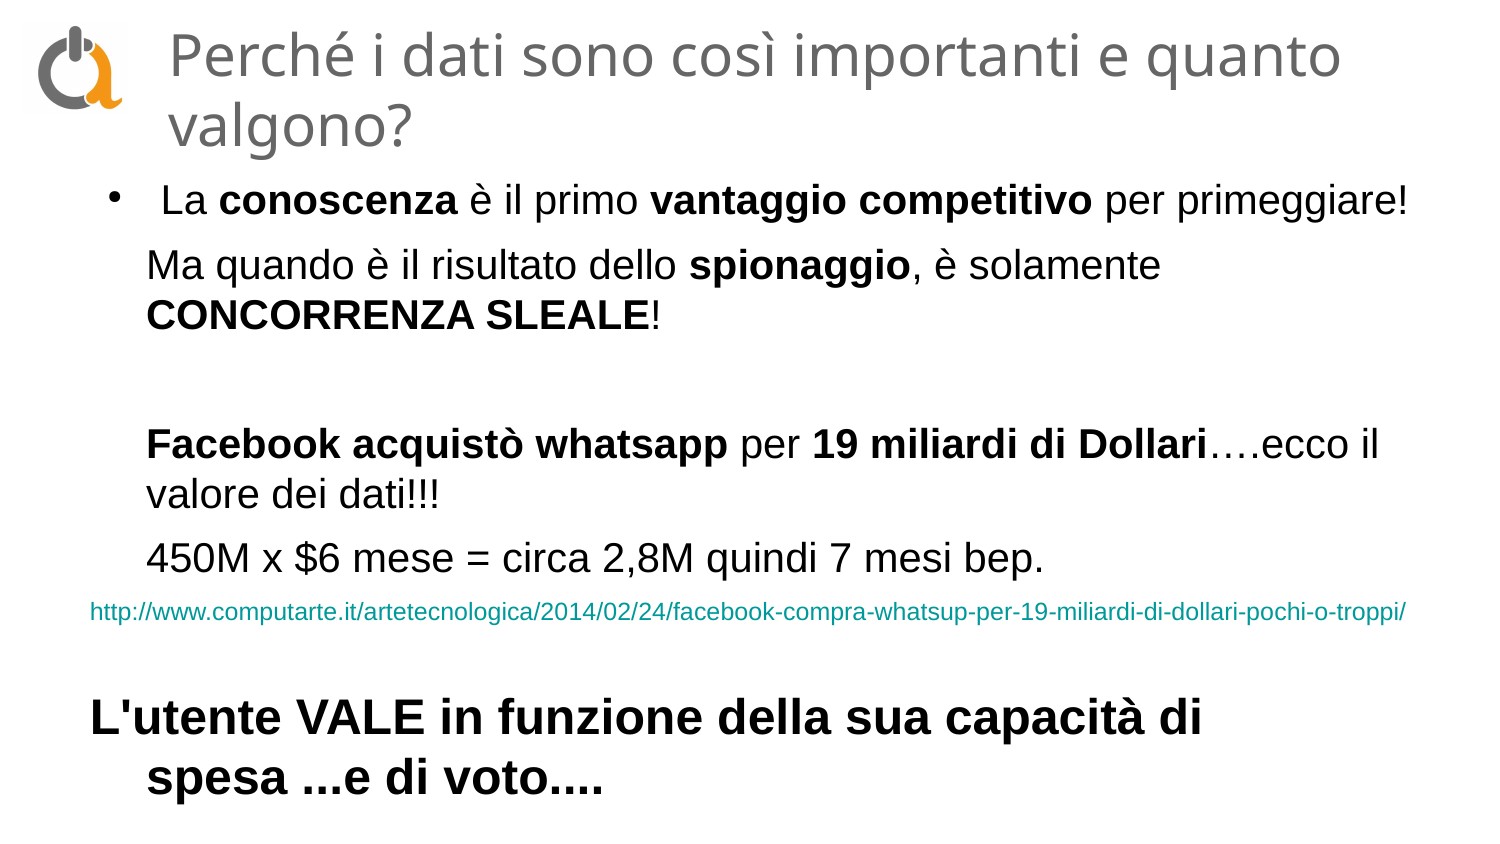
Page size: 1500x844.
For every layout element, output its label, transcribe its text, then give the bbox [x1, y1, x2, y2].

list La conoscenza è il primo vantaggio competitivo per primeggiare! Ma quando è il risultato dello spionaggio, è solamente CONCORRENZA SLEALE! Facebook acquistò whatsapp per 19 miliardi di Dollari….ecco il valore dei dati!!! 450M x $6 mese = circa 2,8M quindi 7 mesi bep. http://www.computarte.it/artetecnologica/2014/02/24/facebook-compra-whatsup-per-19-miliardi-di-dollari-pochi-o-troppi/ L'utente VALE in funzione della sua capacità di spesa ...e di voto.... [75, 165, 1426, 772]
picture [23, 23, 129, 116]
title Perché i dati sono così importanti e quanto valgono? [153, 11, 1418, 165]
